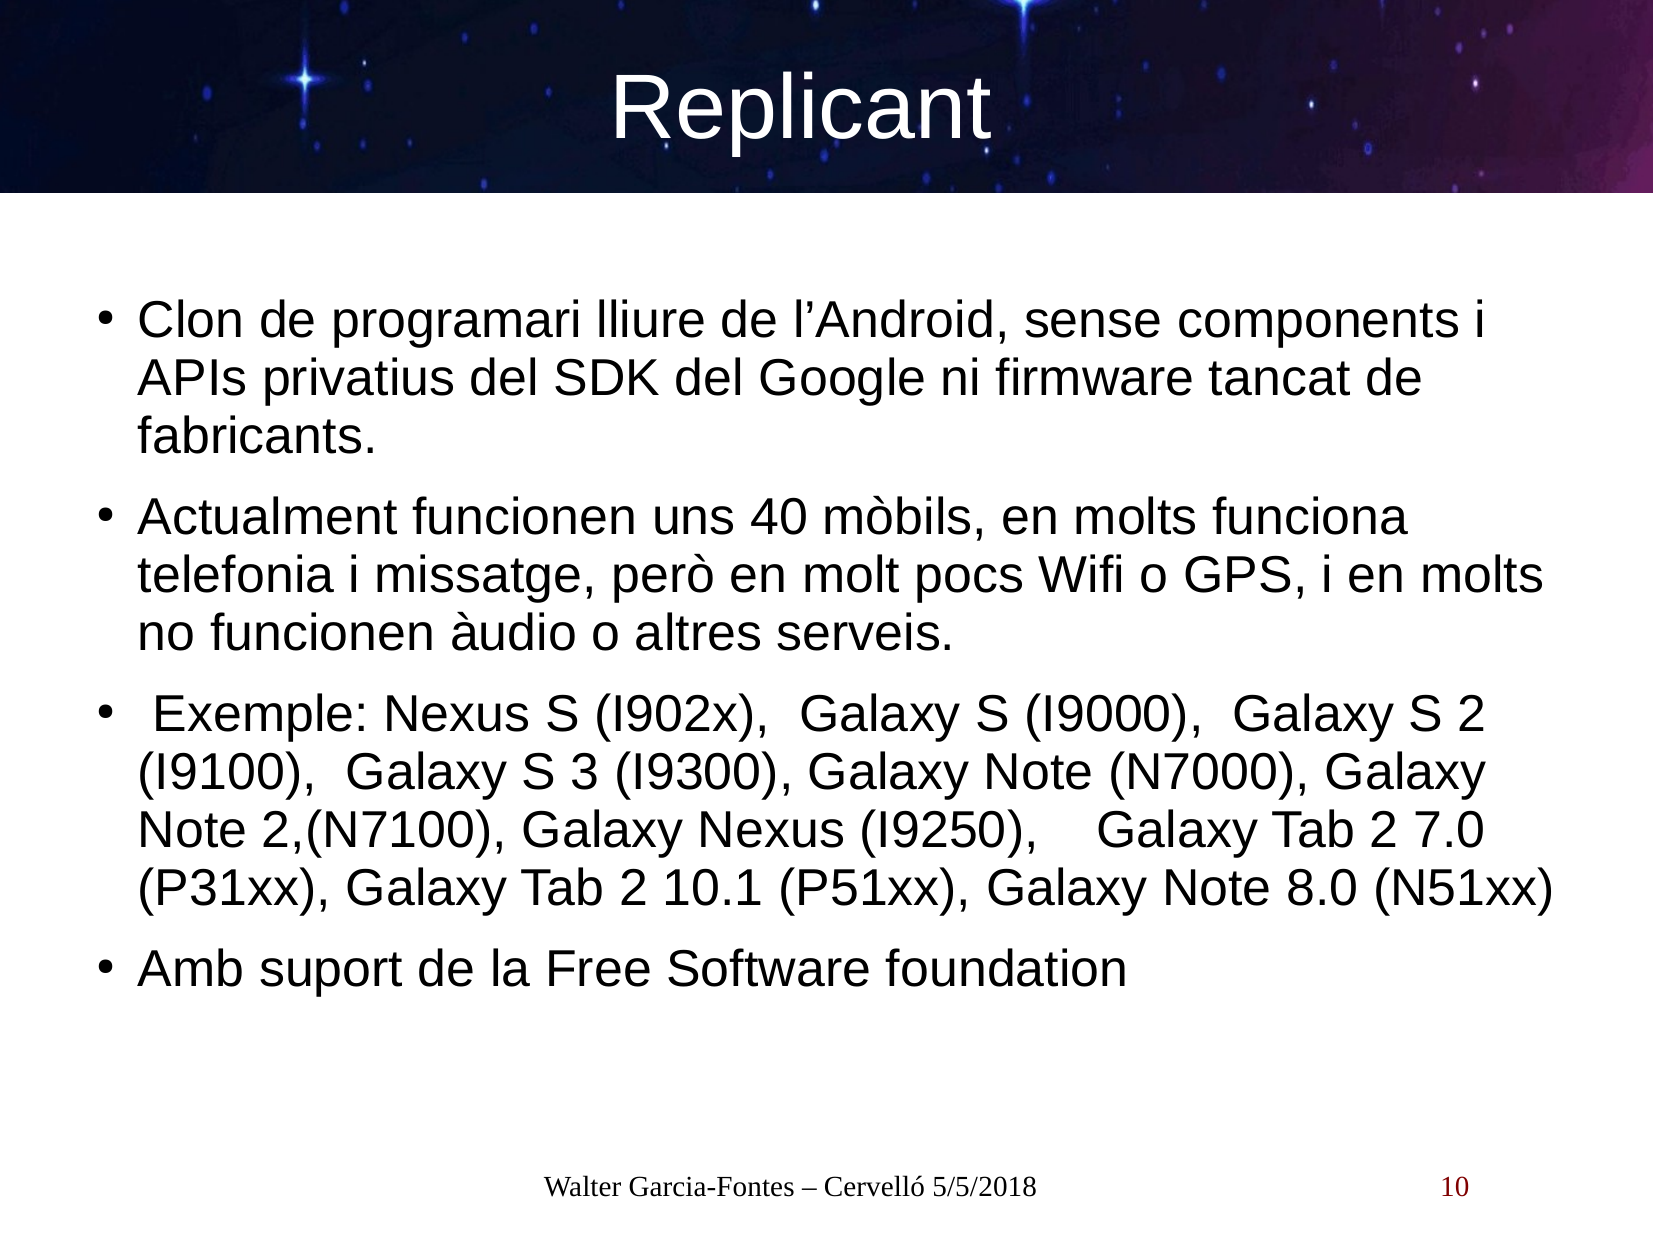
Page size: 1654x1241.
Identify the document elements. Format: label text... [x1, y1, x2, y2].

title Replicant [57, 2, 1546, 211]
list Clon de programari lliure de l’Android, sense components i APIs privatius del SDK del Google ni firmware tancat de fabricants. Actualment funcionen uns 40 mòbils, en molts funciona telefonia i missatge, però en molt pocs Wifi o GPS, i en molts no funcionen àudio o altres serveis. Exemple: Nexus S (I902x), Galaxy S (I9000), Galaxy S 2 (I9100), Galaxy S 3 (I9300), Galaxy Note (N7000), Galaxy Note 2,(N7100), Galaxy Nexus (I9250), Galaxy Tab 2 7.0 (P31xx), Galaxy Tab 2 10.1 (P51xx), Galaxy Note 8.0 (N51xx) Amb suport de la Free Software foundation [82, 290, 1571, 1010]
picture [0, 0, 1653, 193]
